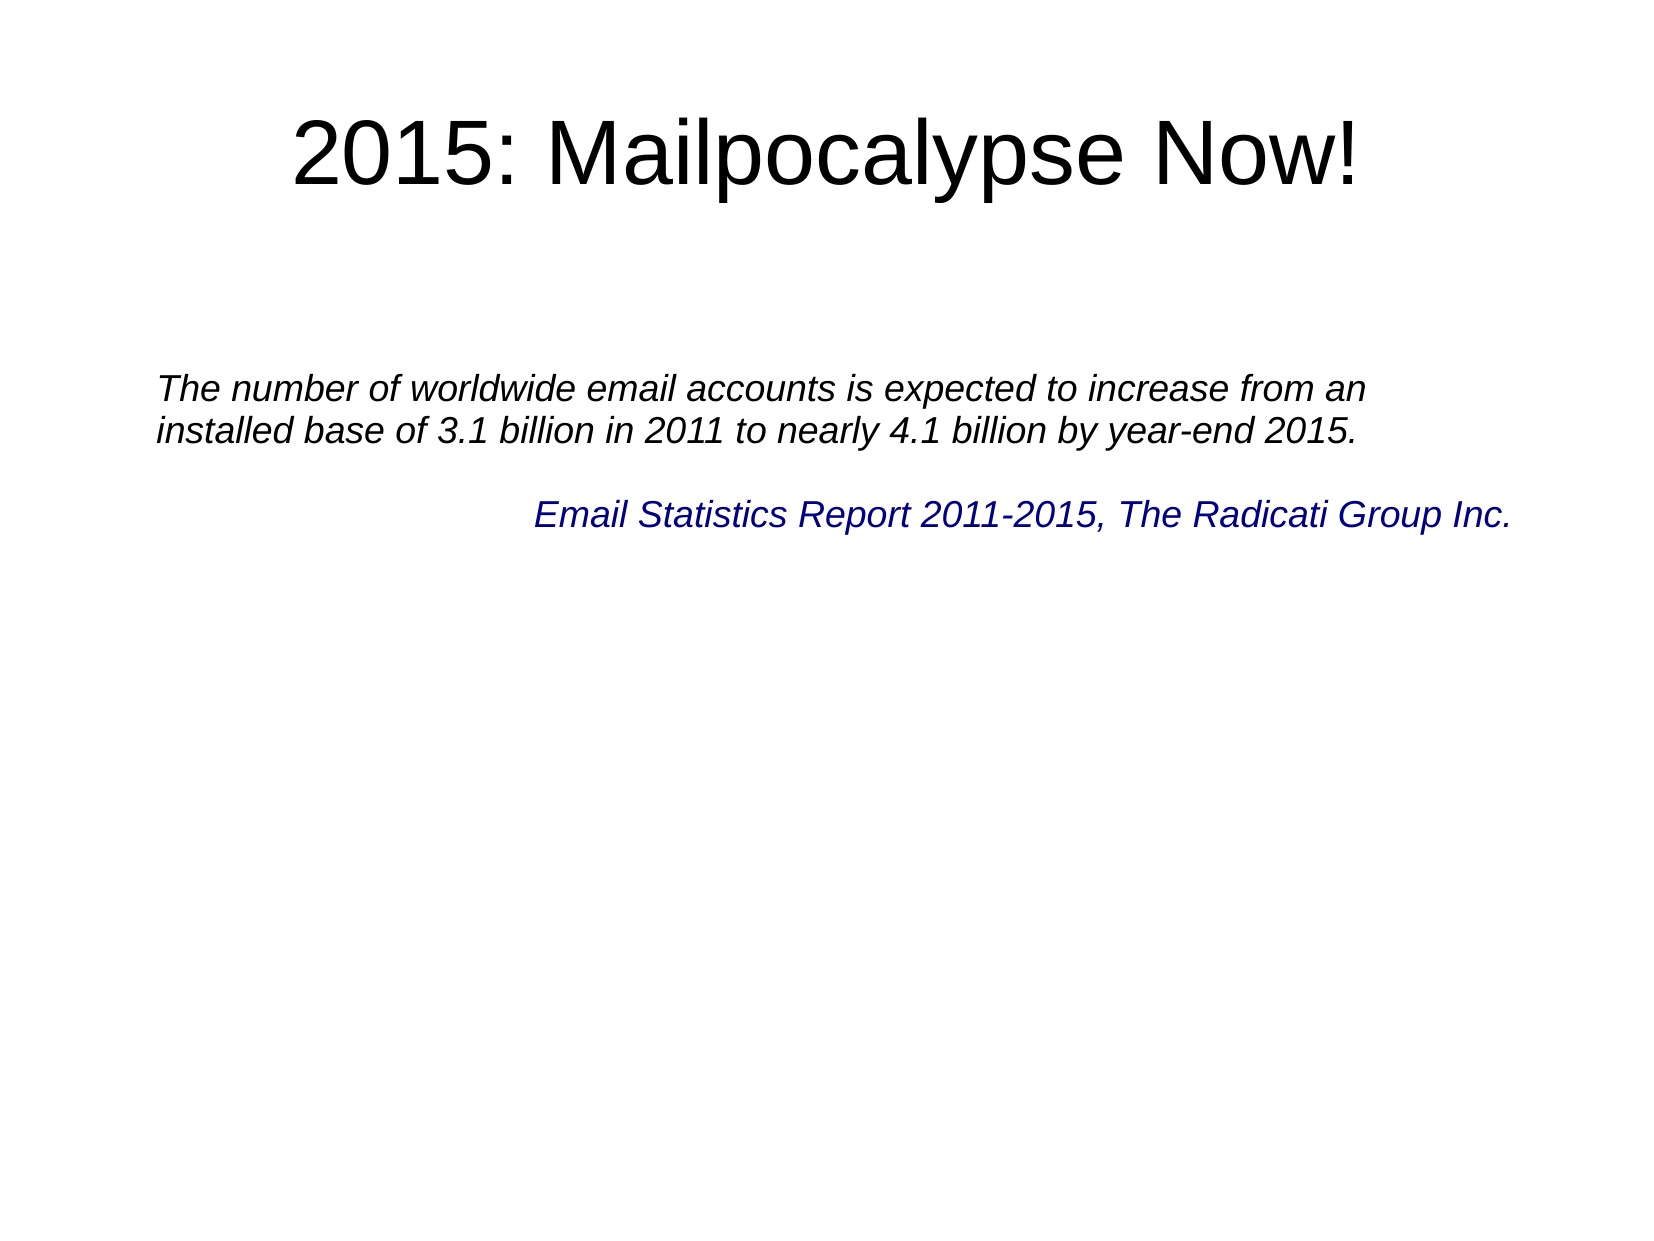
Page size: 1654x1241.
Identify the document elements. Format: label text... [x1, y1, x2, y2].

title [118, 354, 863, 579]
title 2015: Mailpocalypse Now! [82, 49, 1571, 257]
text_box The number of worldwide email accounts is expected to increase from an installed base of 3.1 billion in 2011 to nearly 4.1 billion by year-end 2015. Email Statistics Report 2011-2015, The Radicati Group Inc. [141, 360, 1529, 544]
